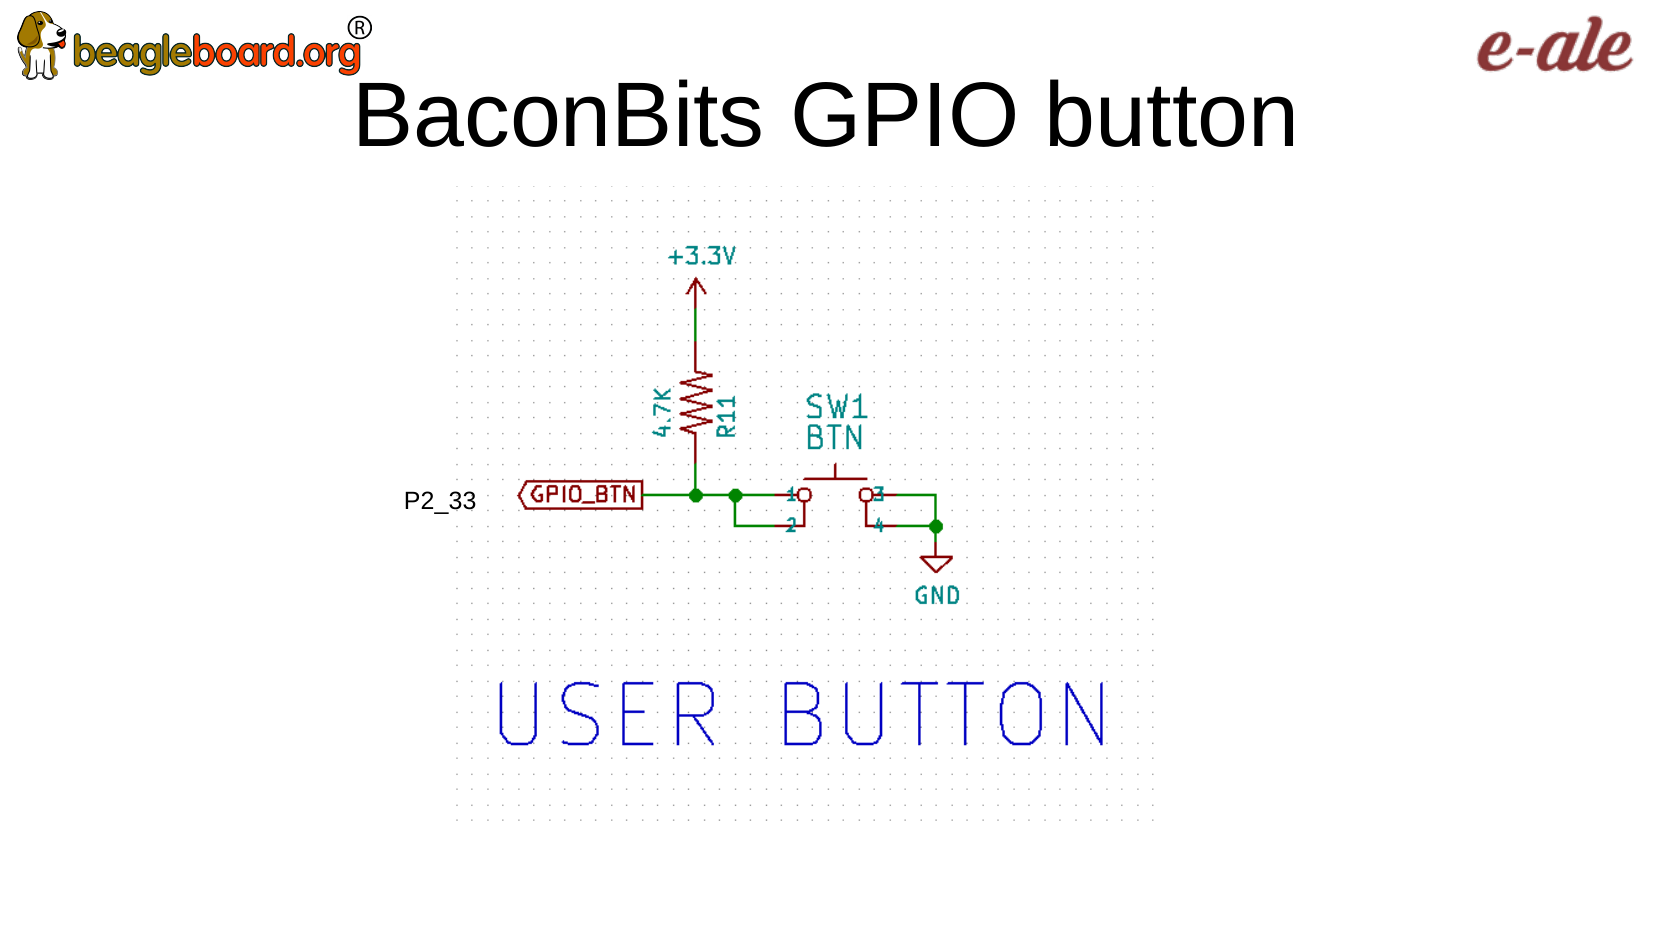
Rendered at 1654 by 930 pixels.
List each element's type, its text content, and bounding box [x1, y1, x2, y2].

text_box P2_33 [389, 479, 492, 519]
title BaconBits GPIO button [82, 37, 1571, 193]
picture [17, 11, 372, 80]
picture [453, 186, 1157, 822]
picture [1475, 14, 1636, 74]
